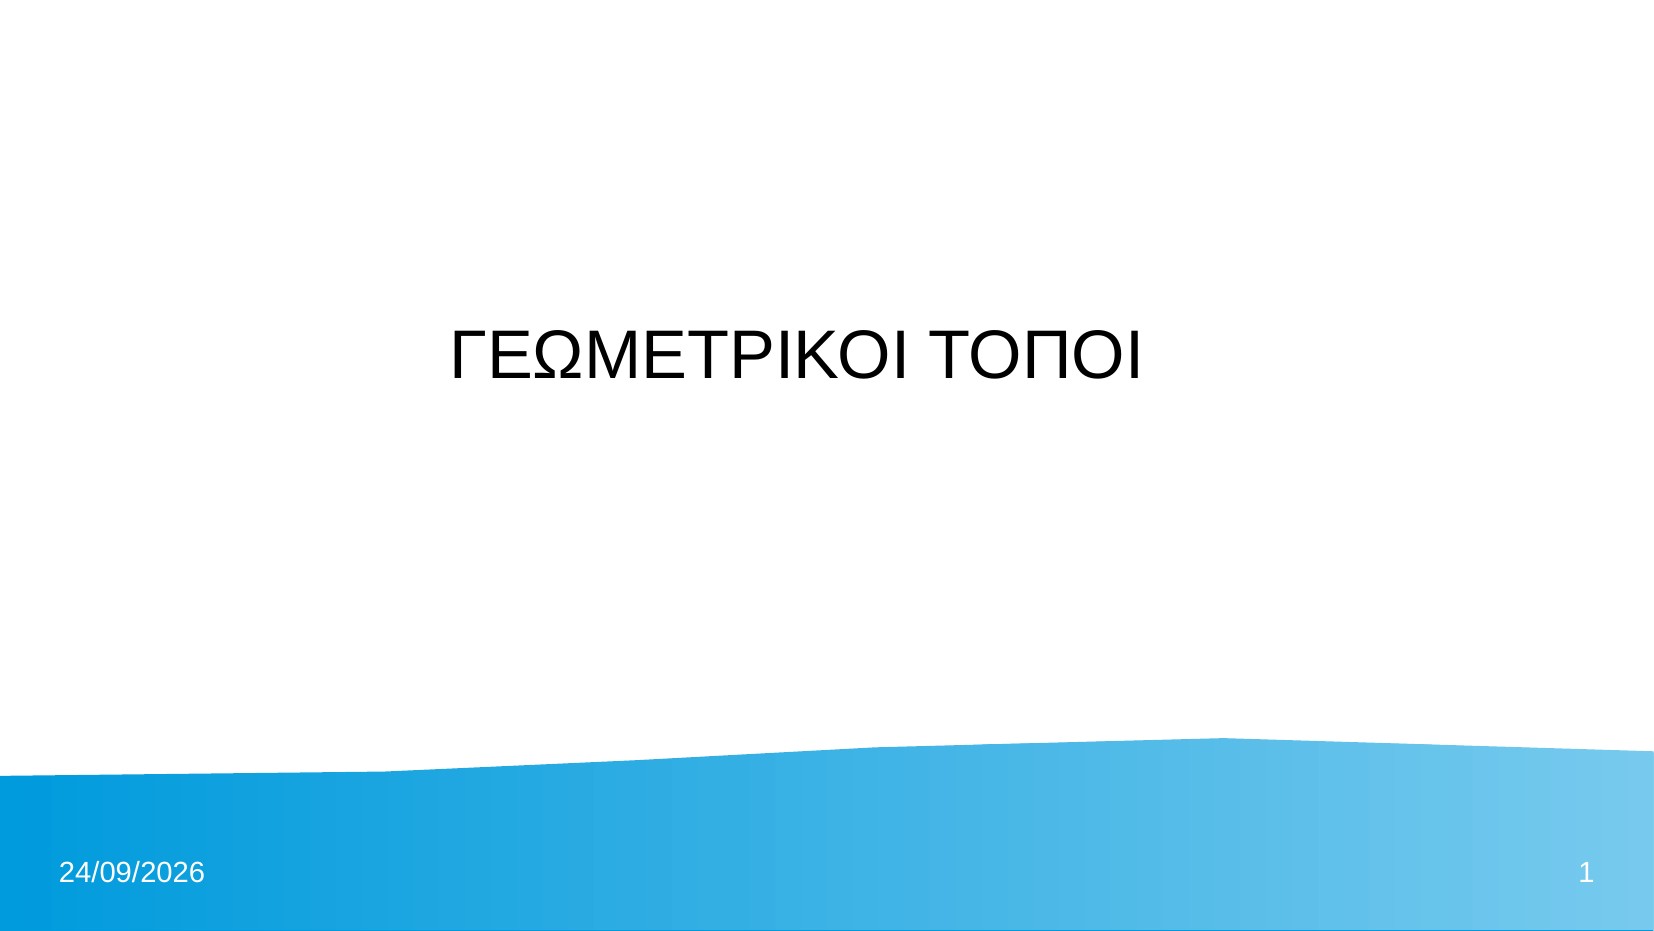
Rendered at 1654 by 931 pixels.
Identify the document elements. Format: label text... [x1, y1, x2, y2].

title ΓΕΩΜΕΤΡΙΚΟΙ ΤΟΠΟΙ [59, 265, 1536, 443]
